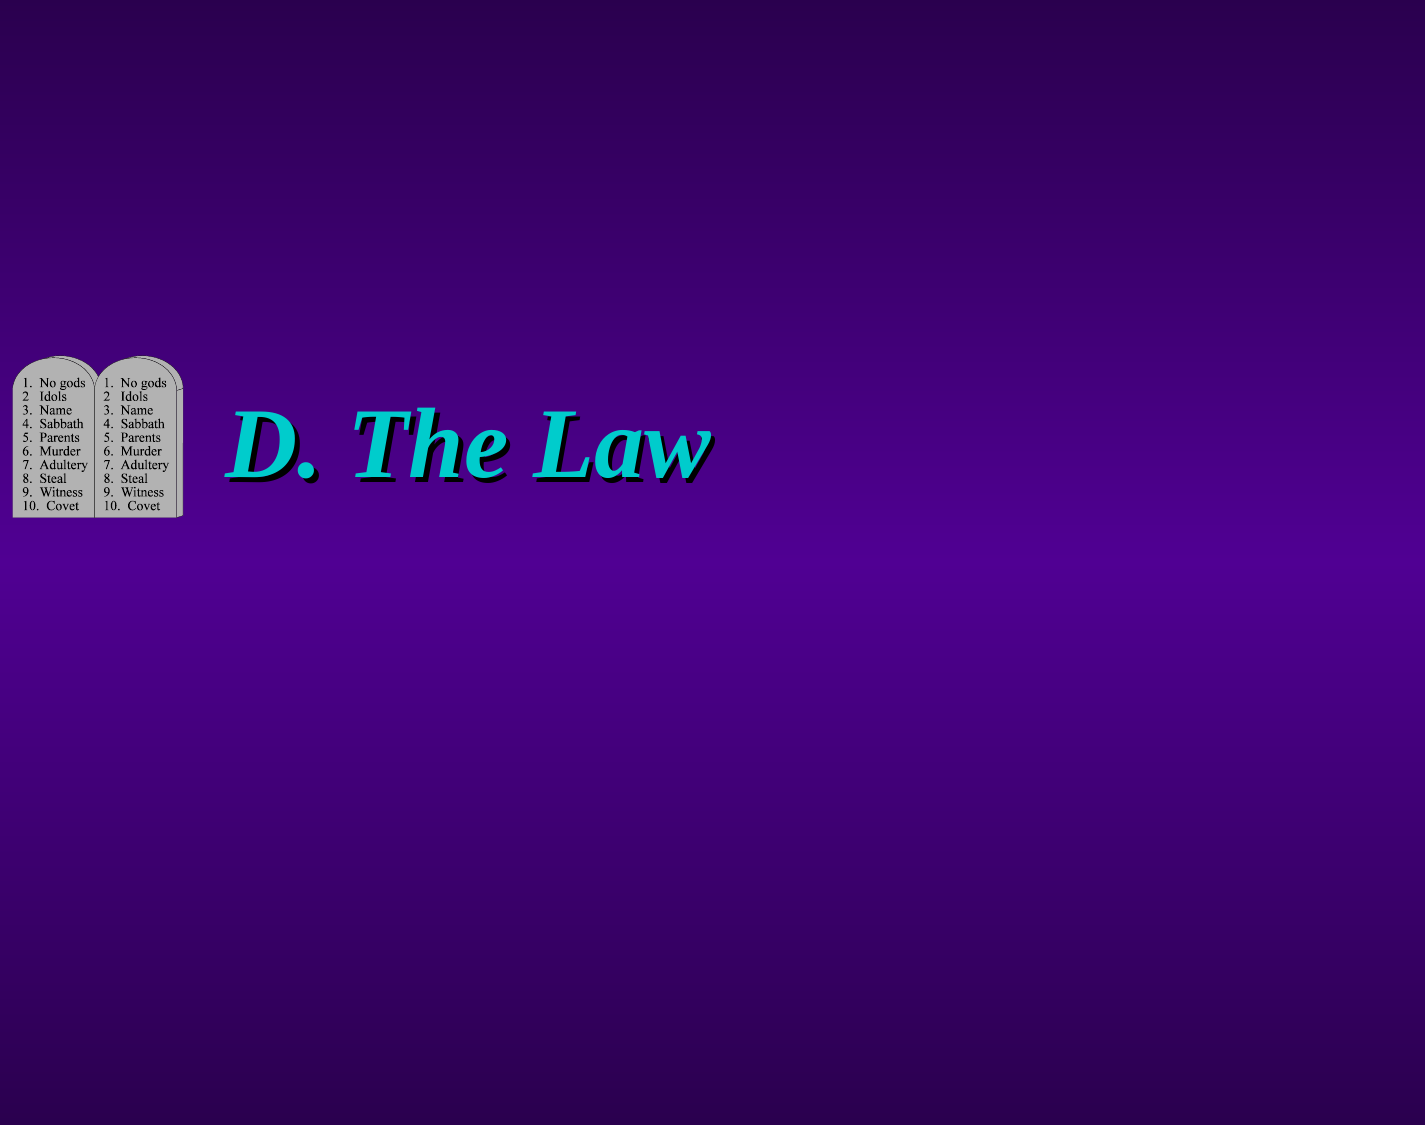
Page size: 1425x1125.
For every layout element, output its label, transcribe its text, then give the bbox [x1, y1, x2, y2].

title D. The Law [225, 316, 1425, 572]
